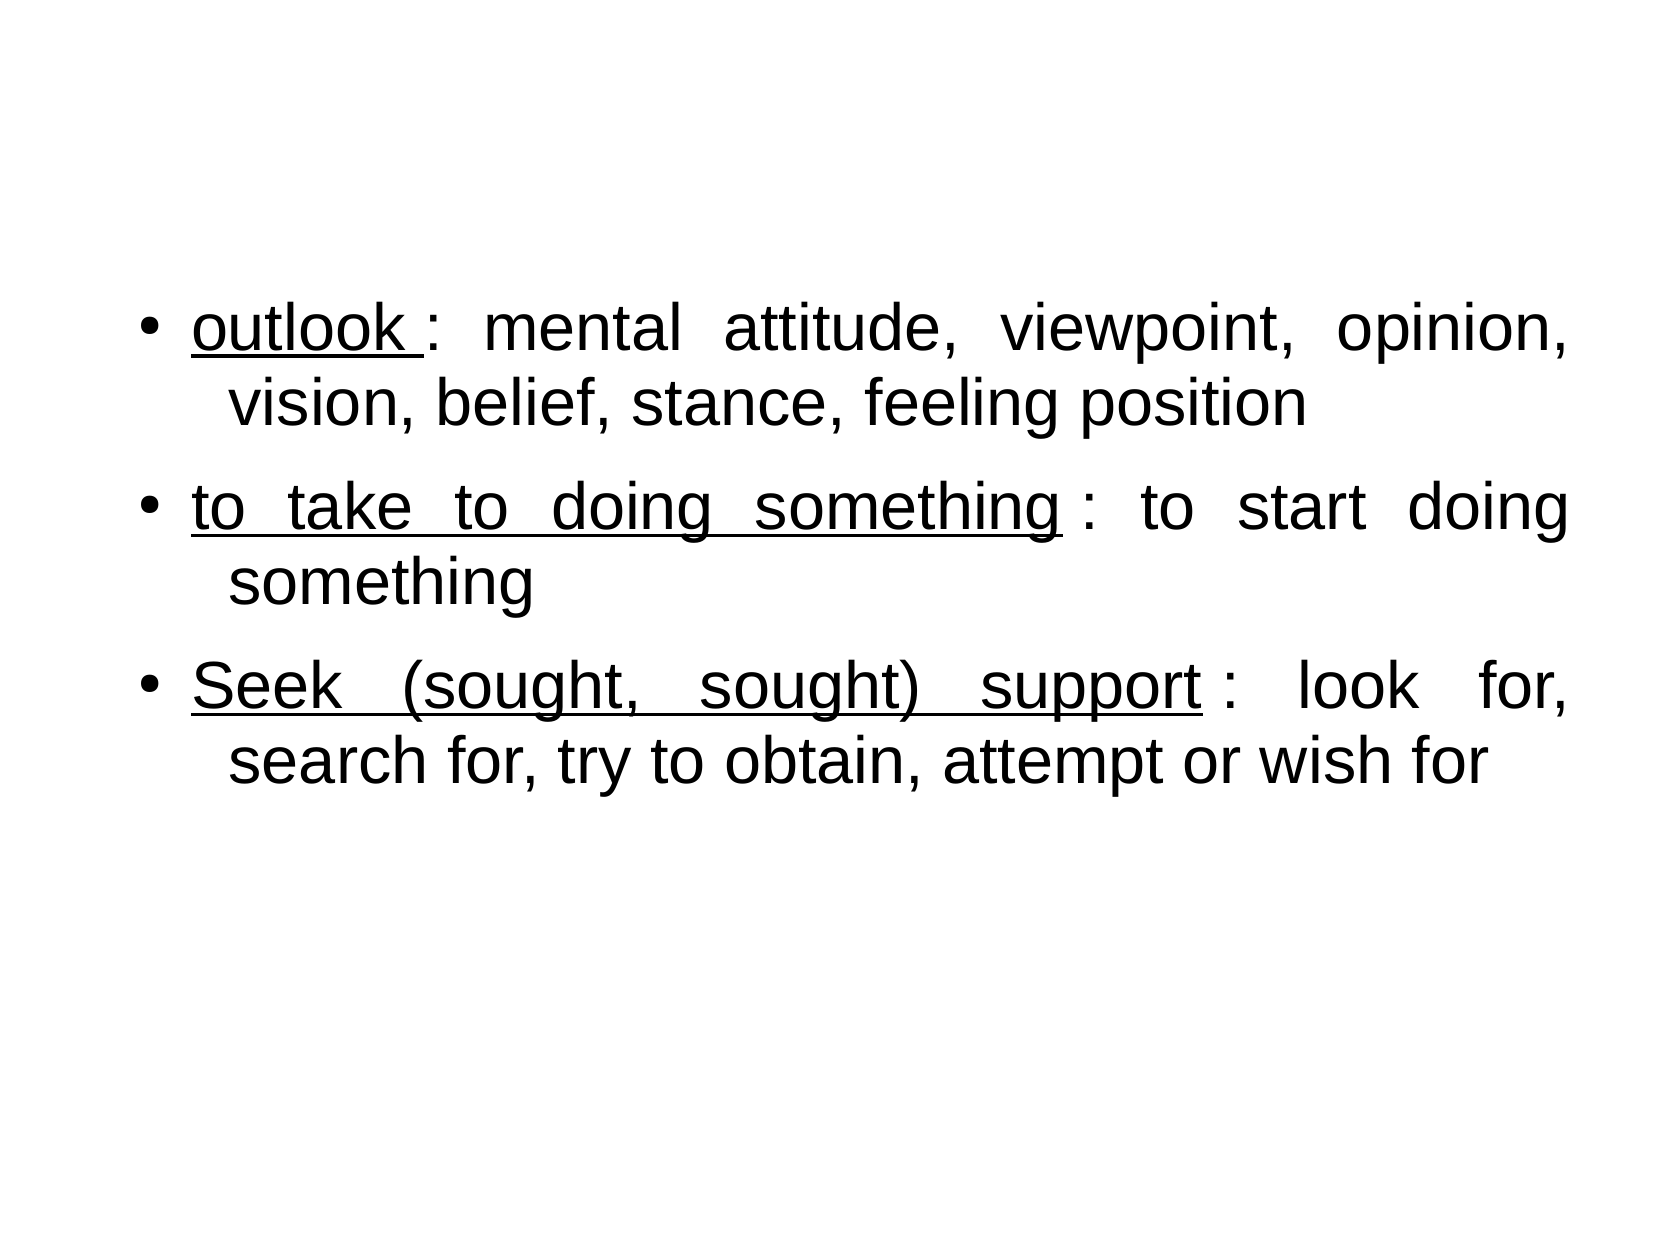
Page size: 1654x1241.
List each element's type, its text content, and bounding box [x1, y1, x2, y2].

list outlook : mental attitude, viewpoint, opinion, vision, belief, stance, feeling position to take to doing something : to start doing something Seek (sought, sought) support : look for, search for, try to obtain, attempt or wish for [82, 290, 1571, 1109]
